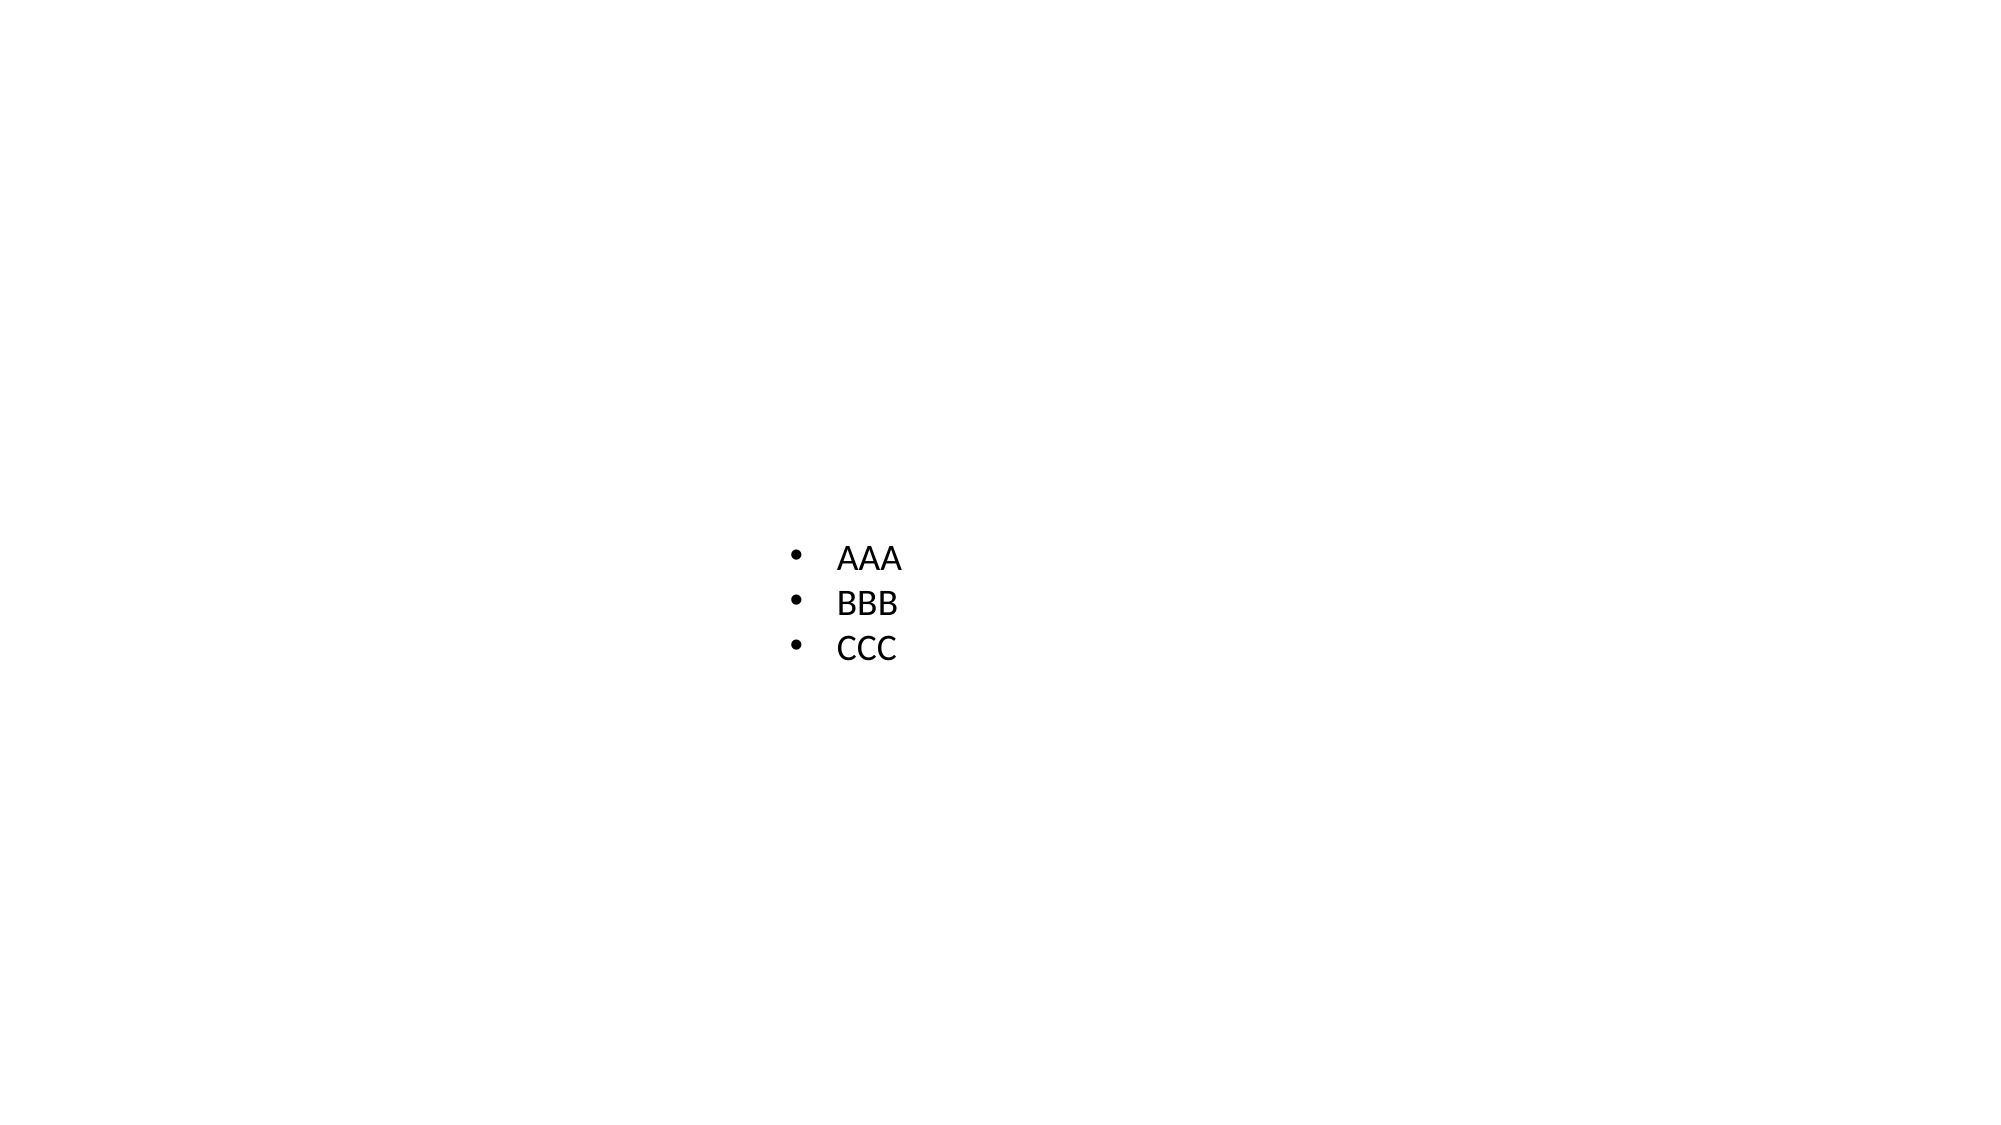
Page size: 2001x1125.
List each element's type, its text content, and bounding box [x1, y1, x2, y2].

text_box AAA BBB CCC [774, 524, 1225, 676]
